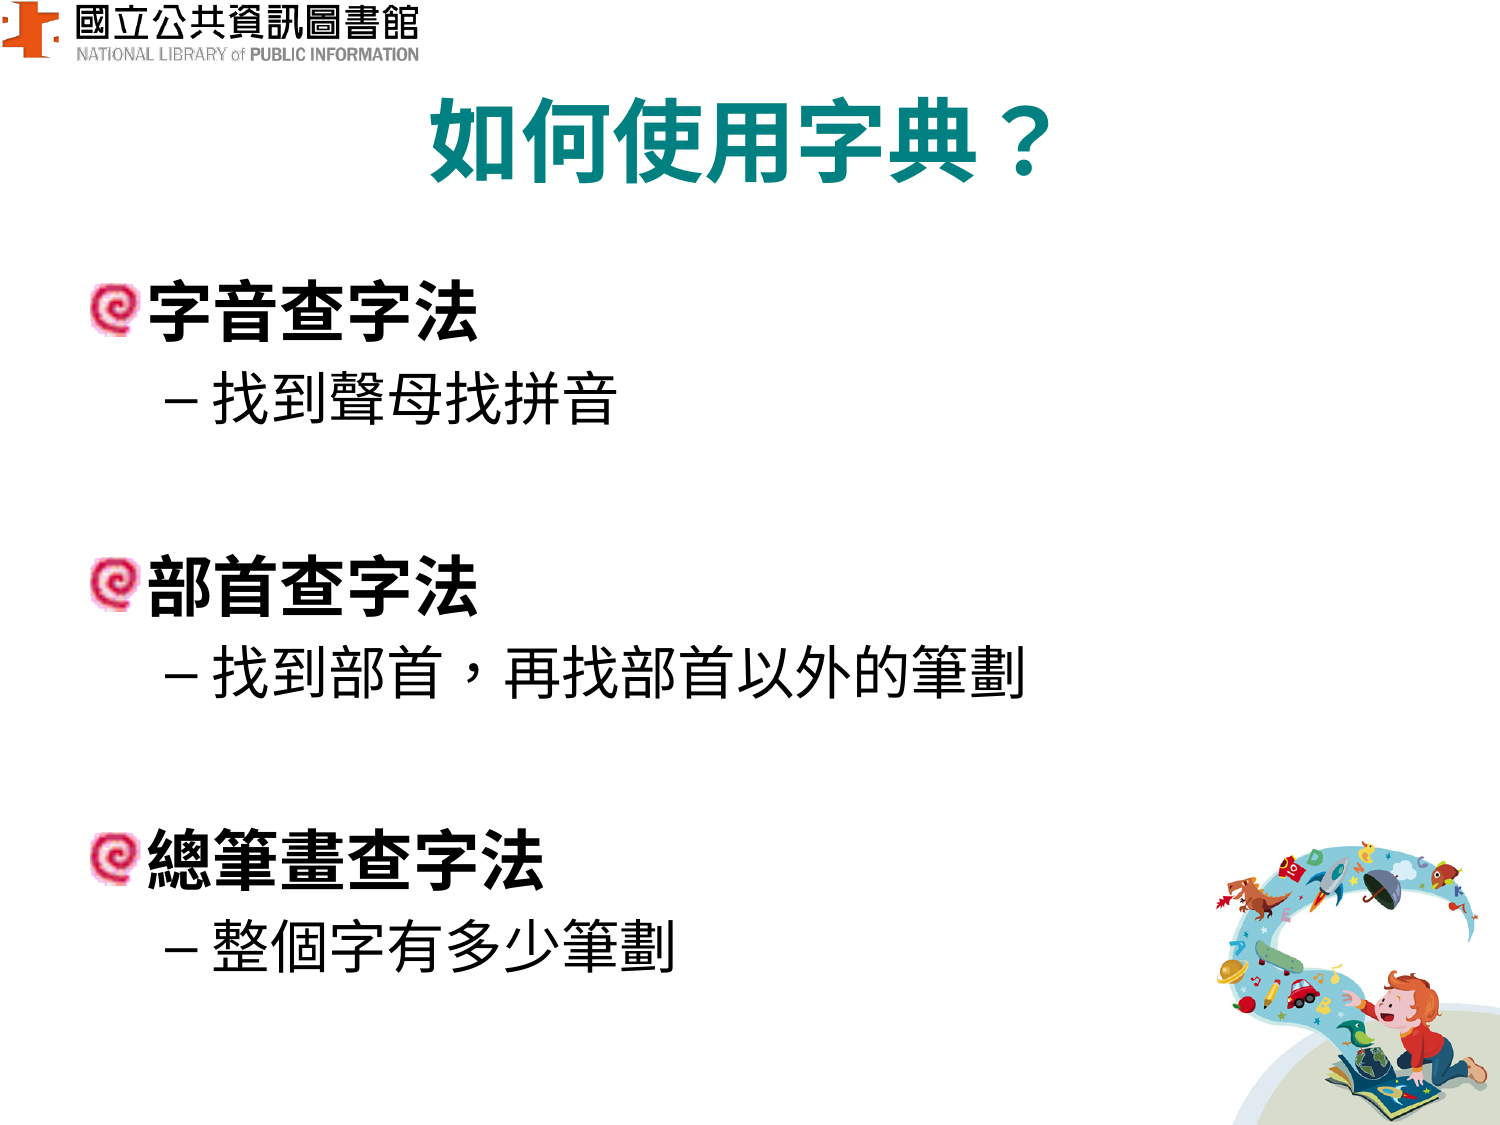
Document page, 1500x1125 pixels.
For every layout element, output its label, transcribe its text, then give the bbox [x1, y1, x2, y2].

picture [1210, 835, 1500, 1125]
title 如何使用字典？ [75, 45, 1425, 233]
picture [0, 0, 420, 62]
list 字音查字法 找到聲母找拼音 部首查字法 找到部首，再找部首以外的筆劃 總筆畫查字法 整個字有多少筆劃 [75, 262, 1425, 1005]
